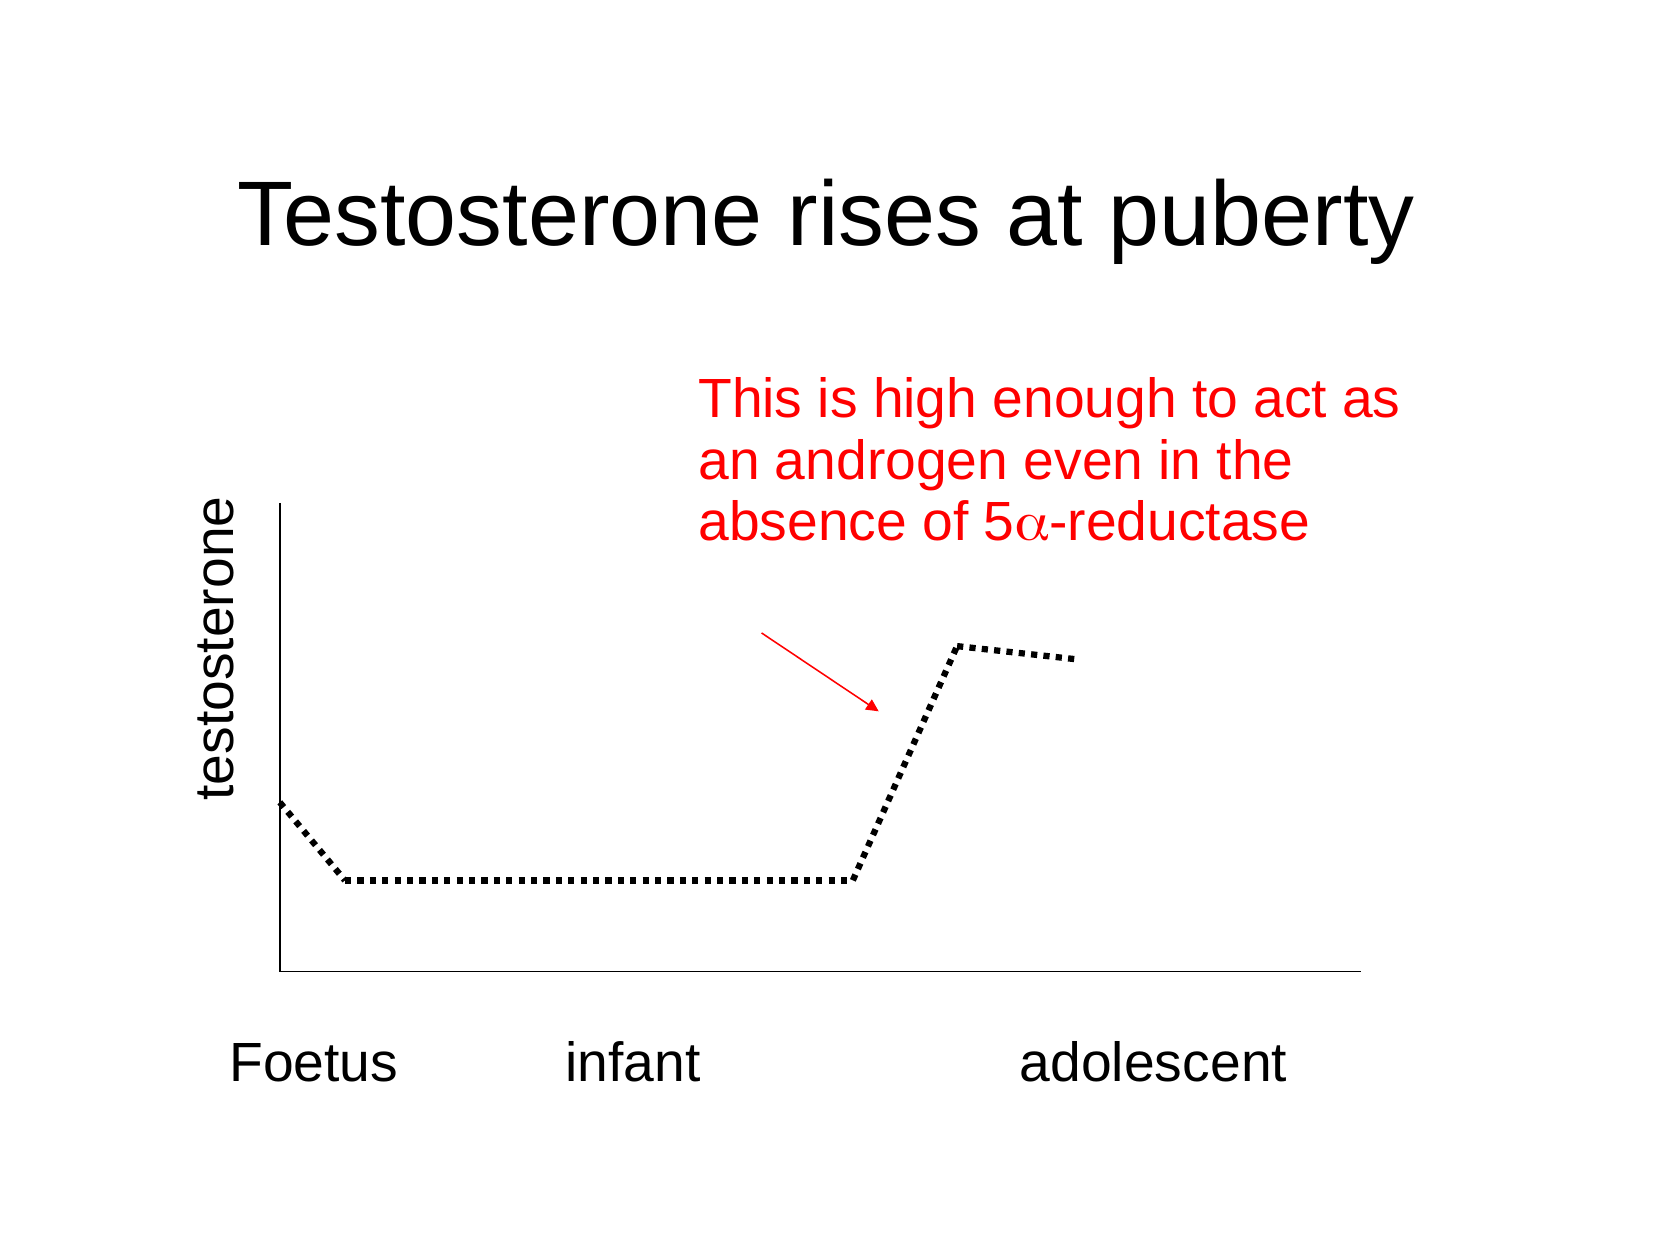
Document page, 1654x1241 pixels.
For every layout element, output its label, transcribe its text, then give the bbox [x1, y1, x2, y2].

text_box Foetus infant adolescent [214, 1023, 1400, 1101]
text_box This is high enough to act as an androgen even in the absence of 5-reductase [683, 359, 1426, 654]
text_box testosterone [175, 437, 253, 816]
title Testosterone rises at puberty [124, 110, 1530, 317]
